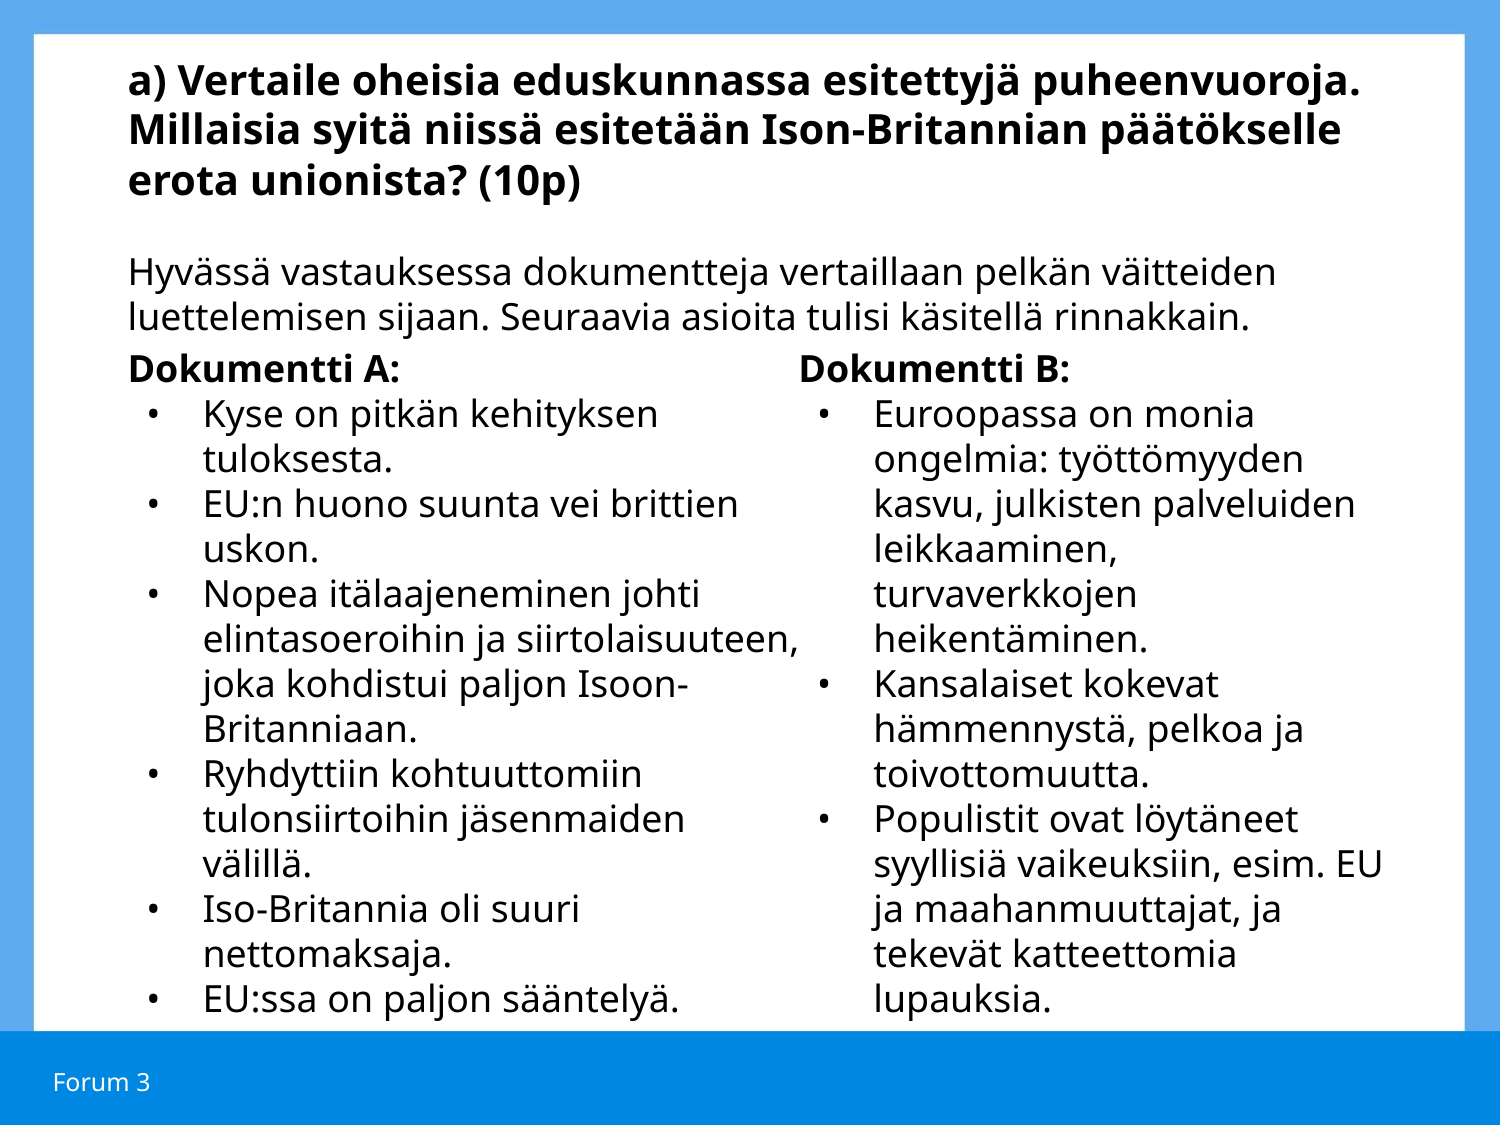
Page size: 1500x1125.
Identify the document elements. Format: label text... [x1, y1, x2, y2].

title a) Vertaile oheisia eduskunnassa esitettyjä puheenvuoroja. Millaisia syitä niissä esitetään Ison-Britannian päätökselle erota unionista? (10p) Hyvässä vastauksessa dokumentteja vertaillaan pelkän väitteiden luettelemisen sijaan. Seuraavia asioita tulisi käsitellä rinnakkain. [112, 61, 1388, 330]
picture [0, 0, 1500, 1125]
list Dokumentti A: Kyse on pitkän kehityksen tuloksesta. EU:n huono suunta vei brittien uskon. Nopea itälaajeneminen johti elintasoeroihin ja siirtolaisuuteen, joka kohdistui paljon Isoon- Britanniaan. Ryhdyttiin kohtuuttomiin tulonsiirtoihin jäsenmaiden välillä. Iso-Britannia oli suuri nettomaksaja. EU:ssa on paljon sääntelyä. [112, 330, 783, 1068]
list Dokumentti B: Euroopassa on monia ongelmia: työttömyyden kasvu, julkisten palveluiden leikkaaminen, turvaverkkojen heikentäminen. Kansalaiset kokevat hämmennystä, pelkoa ja toivottomuutta. Populistit ovat löytäneet syyllisiä vaikeuksiin, esim. EU ja maahanmuuttajat, ja tekevät katteettomia lupauksia. [783, 330, 1409, 1068]
